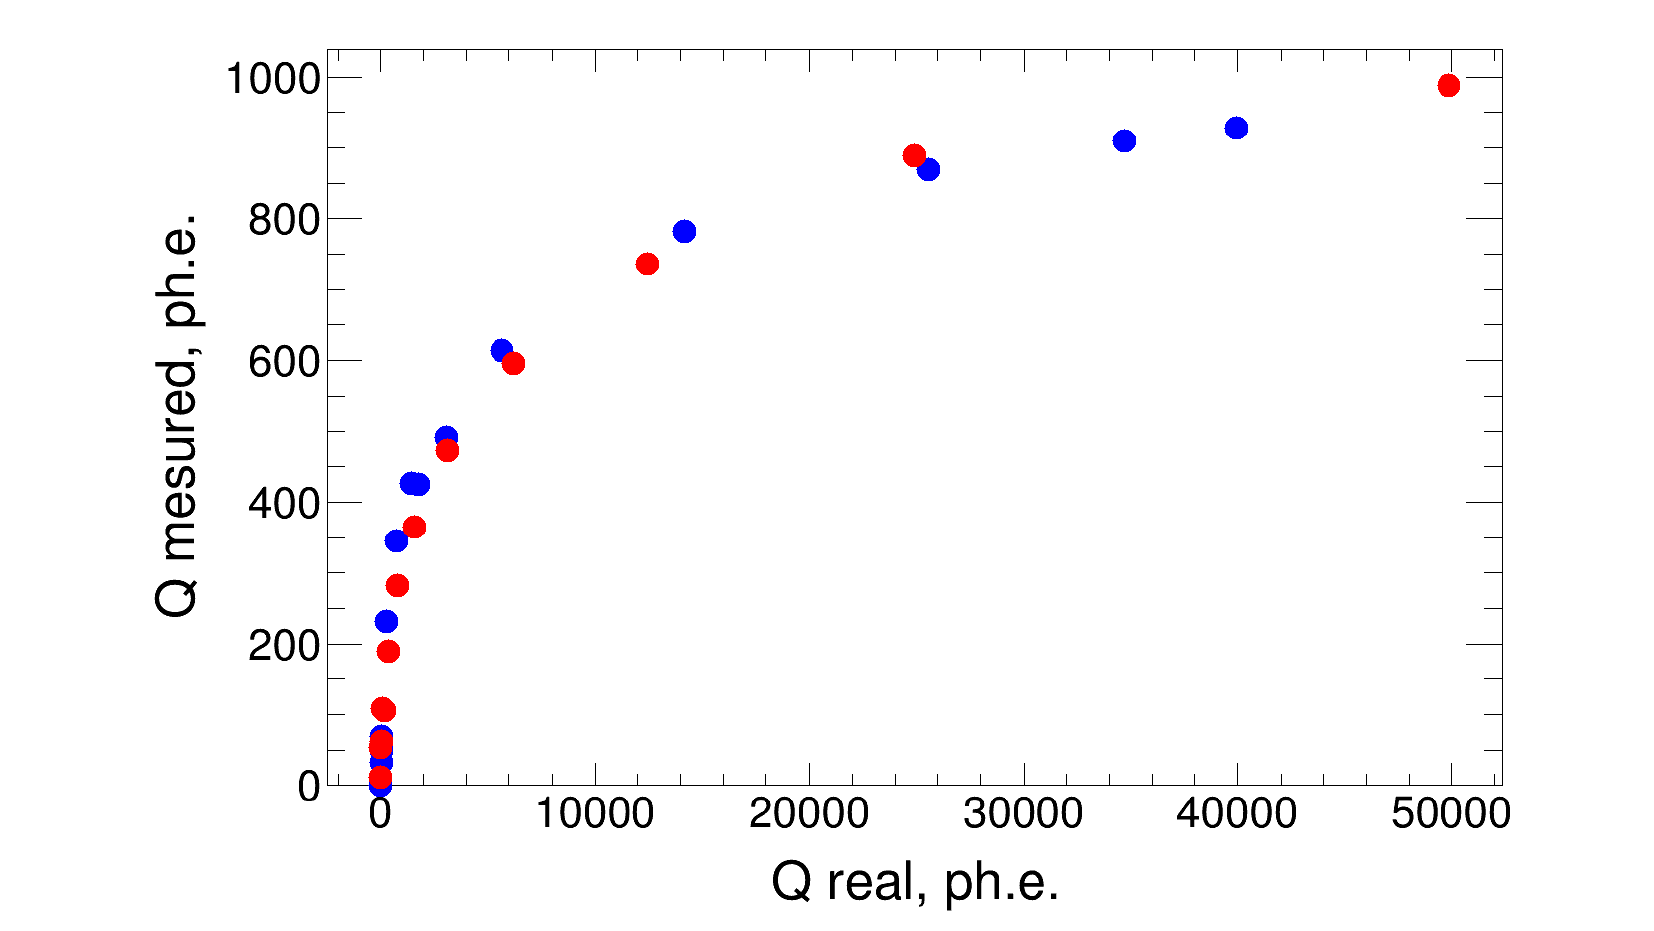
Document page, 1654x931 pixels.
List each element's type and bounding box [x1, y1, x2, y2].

picture [89, 3, 1576, 931]
